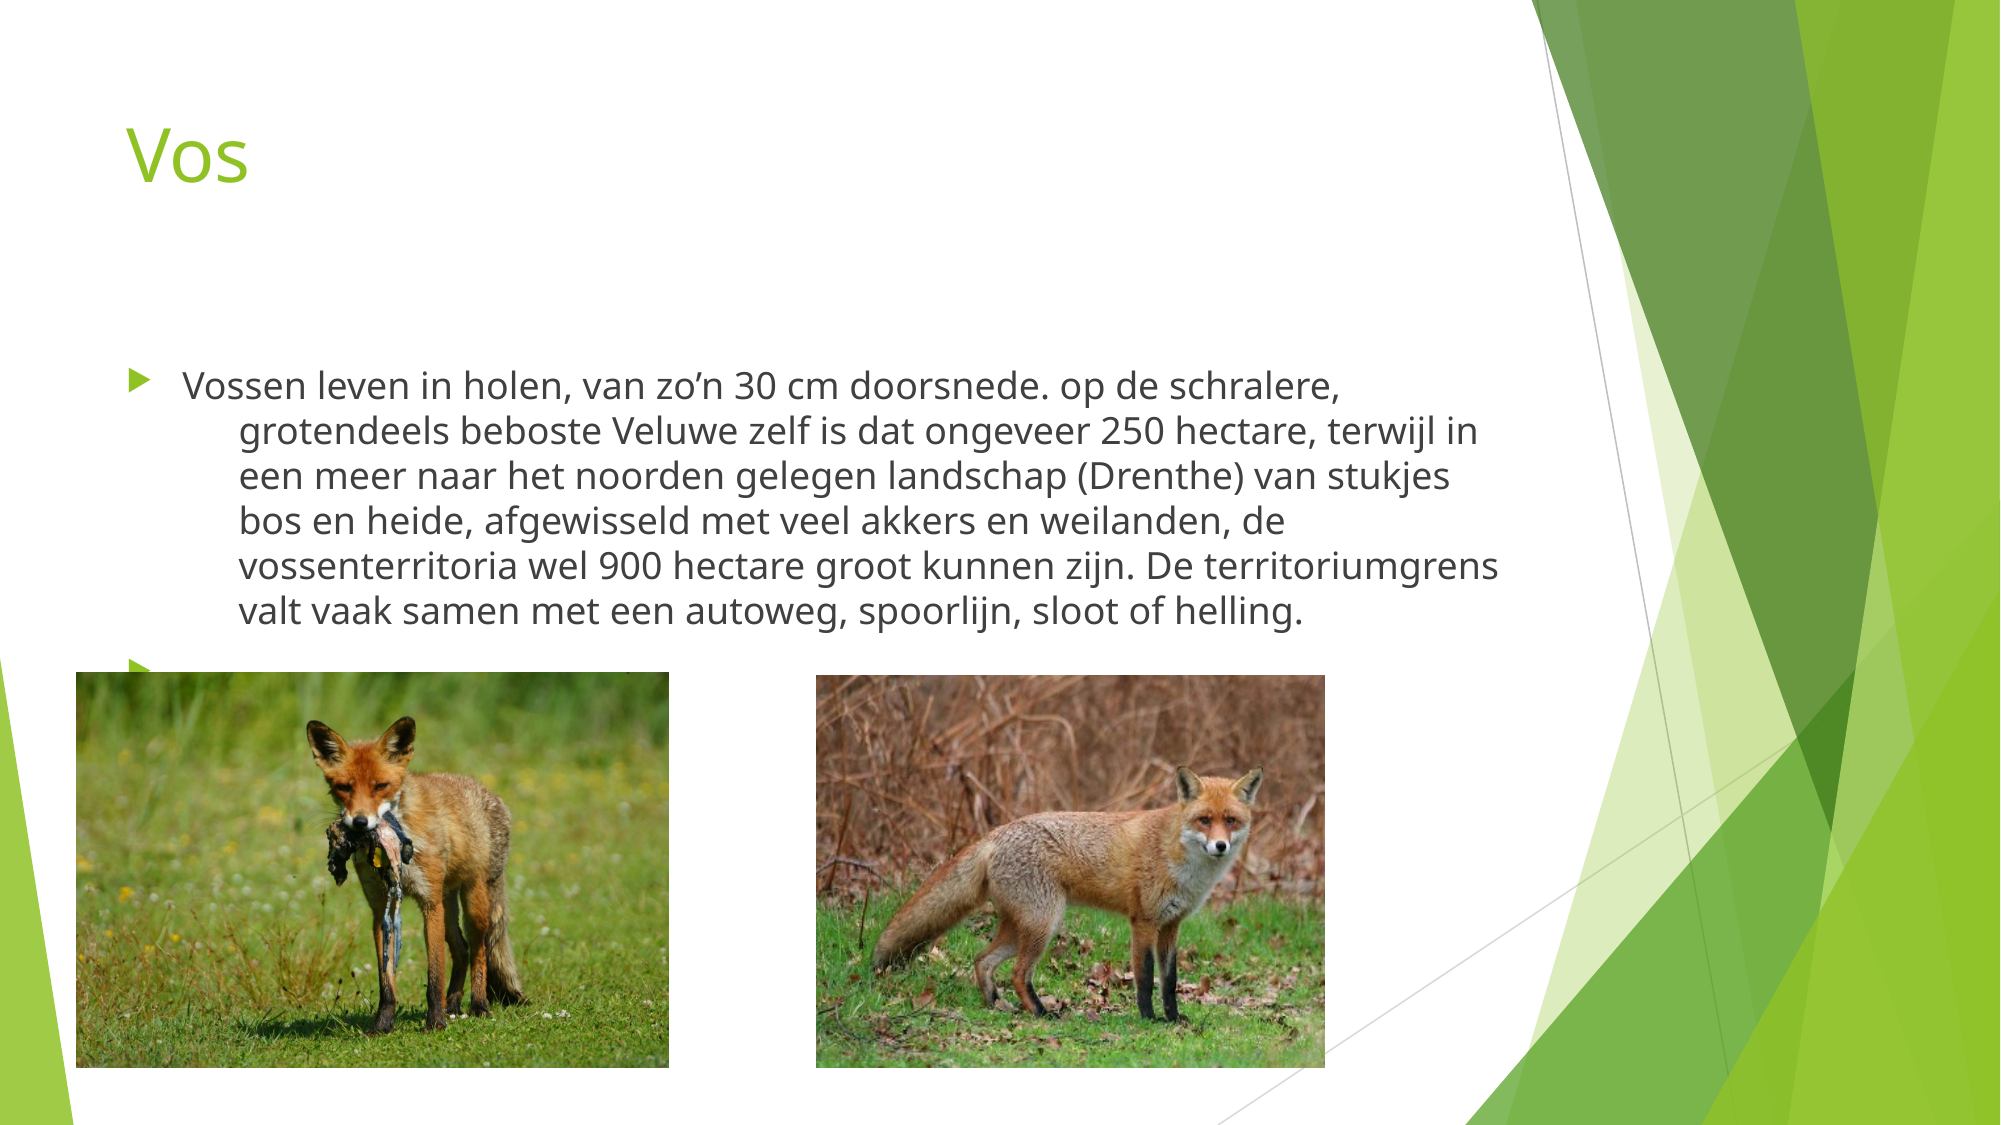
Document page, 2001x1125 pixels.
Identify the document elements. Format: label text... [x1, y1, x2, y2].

title Vos [111, 99, 1522, 317]
list Vossen leven in holen, van zo’n 30 cm doorsnede. op de schralere, grotendeels beboste Veluwe zelf is dat ongeveer 250 hectare, terwijl in een meer naar het noorden gelegen landschap (Drenthe) van stukjes bos en heide, afgewisseld met veel akkers en weilanden, de vossenterritoria wel 900 hectare groot kunnen zijn. De territoriumgrens valt vaak samen met een autoweg, spoorlijn, sloot of helling. [111, 354, 1522, 992]
picture [816, 675, 1325, 1068]
picture [76, 672, 669, 1068]
